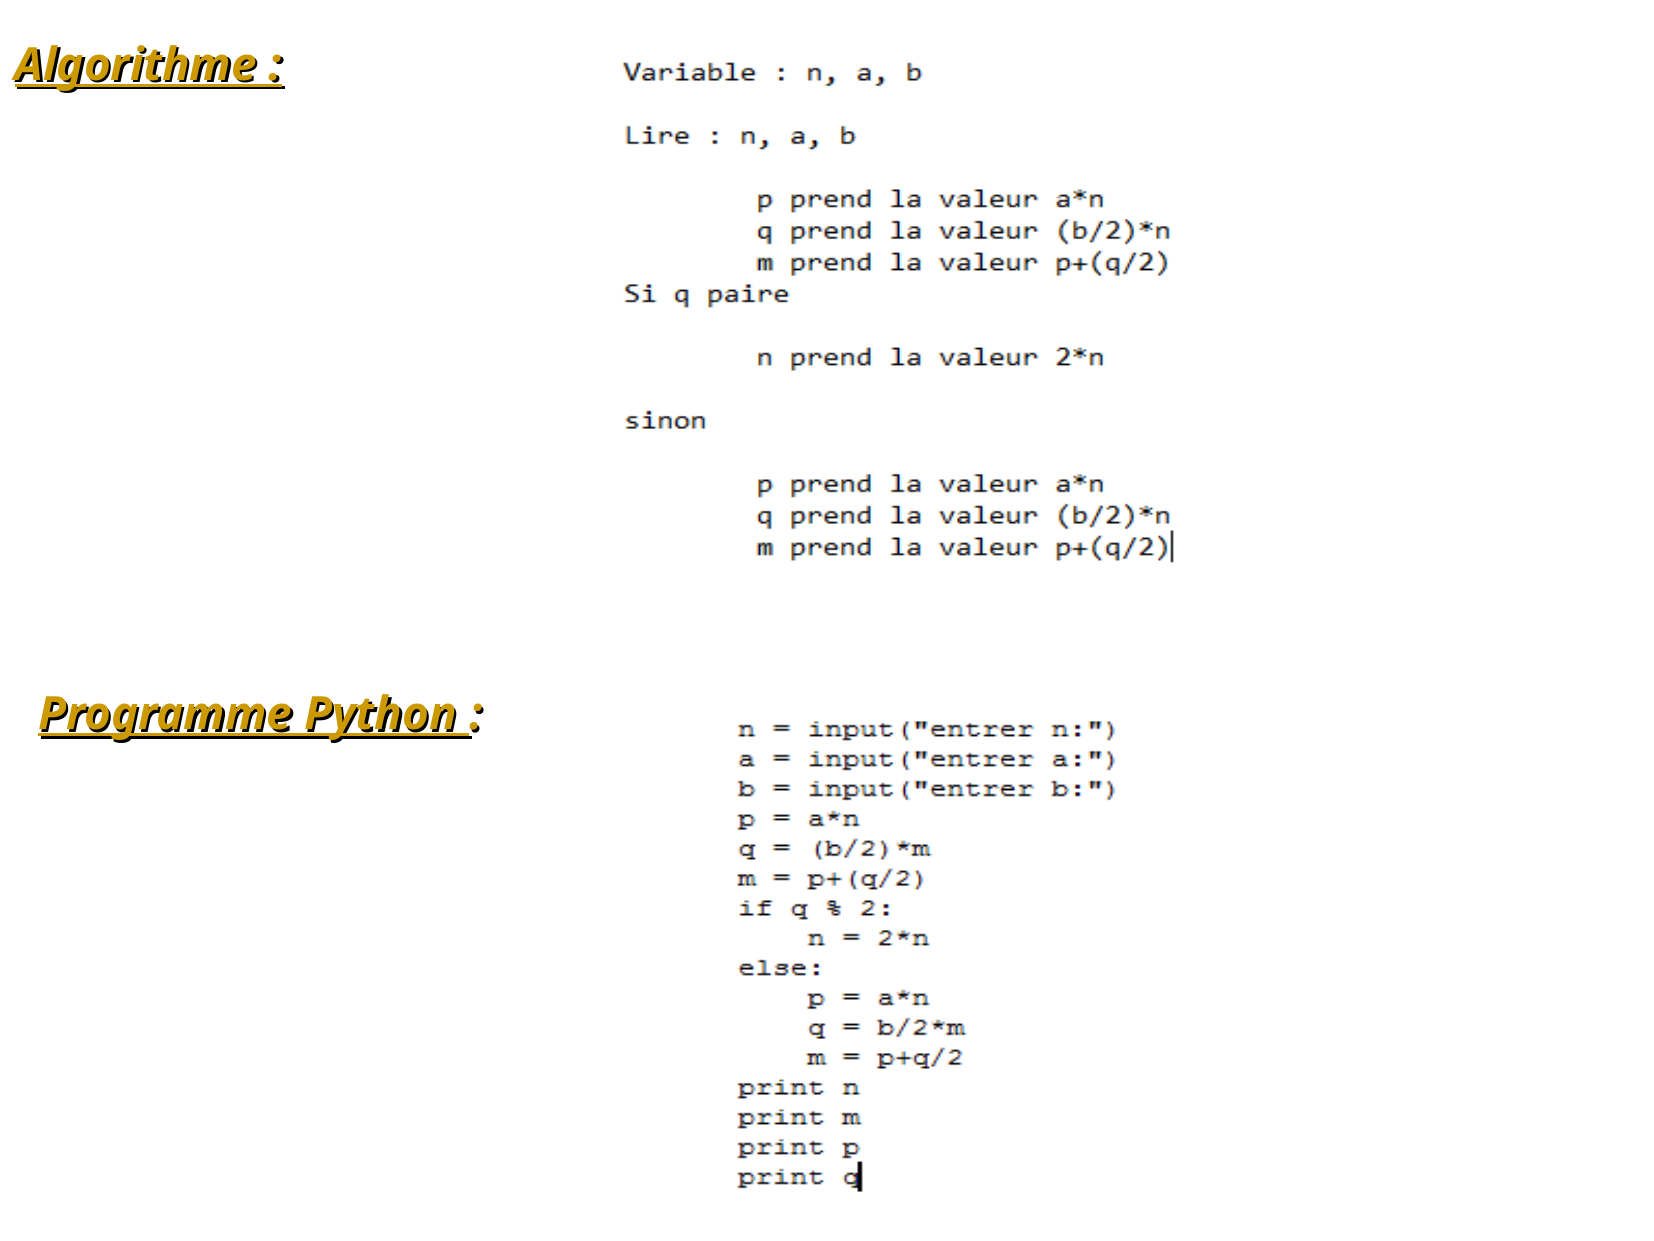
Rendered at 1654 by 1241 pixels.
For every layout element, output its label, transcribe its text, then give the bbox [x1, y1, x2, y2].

picture [732, 720, 1359, 1205]
picture [614, 58, 1300, 603]
text_box Algorithme : [0, 23, 414, 103]
text_box Programme Python : [23, 673, 508, 753]
